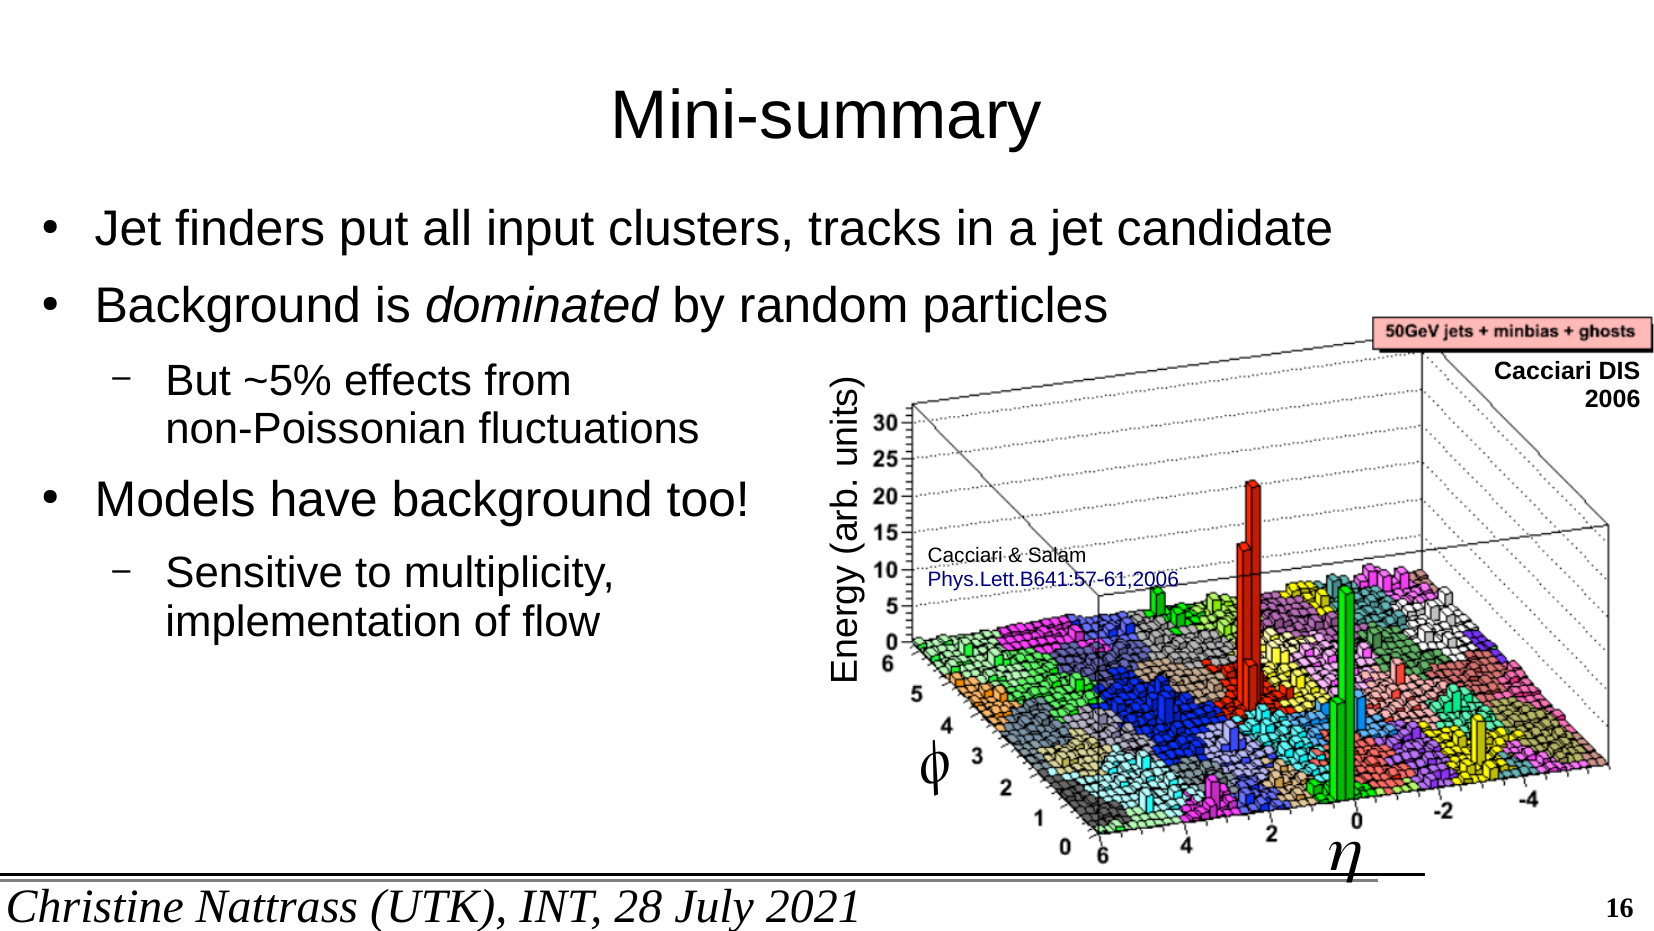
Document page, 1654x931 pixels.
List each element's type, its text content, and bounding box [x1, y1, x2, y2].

chart [899, 740, 963, 805]
chart [1315, 839, 1368, 887]
title Mini-summary [82, 37, 1571, 193]
picture [872, 421, 1654, 865]
list Jet finders put all input clusters, tracks in a jet candidate Background is dominated by random particles But ~5% effects from non-Poissonian fluctuations Models have background too! Sensitive to multiplicity, implementation of flow [23, 199, 1479, 740]
picture [1479, 316, 1654, 349]
text_box Cacciari DIS 2006 [1479, 349, 1654, 421]
